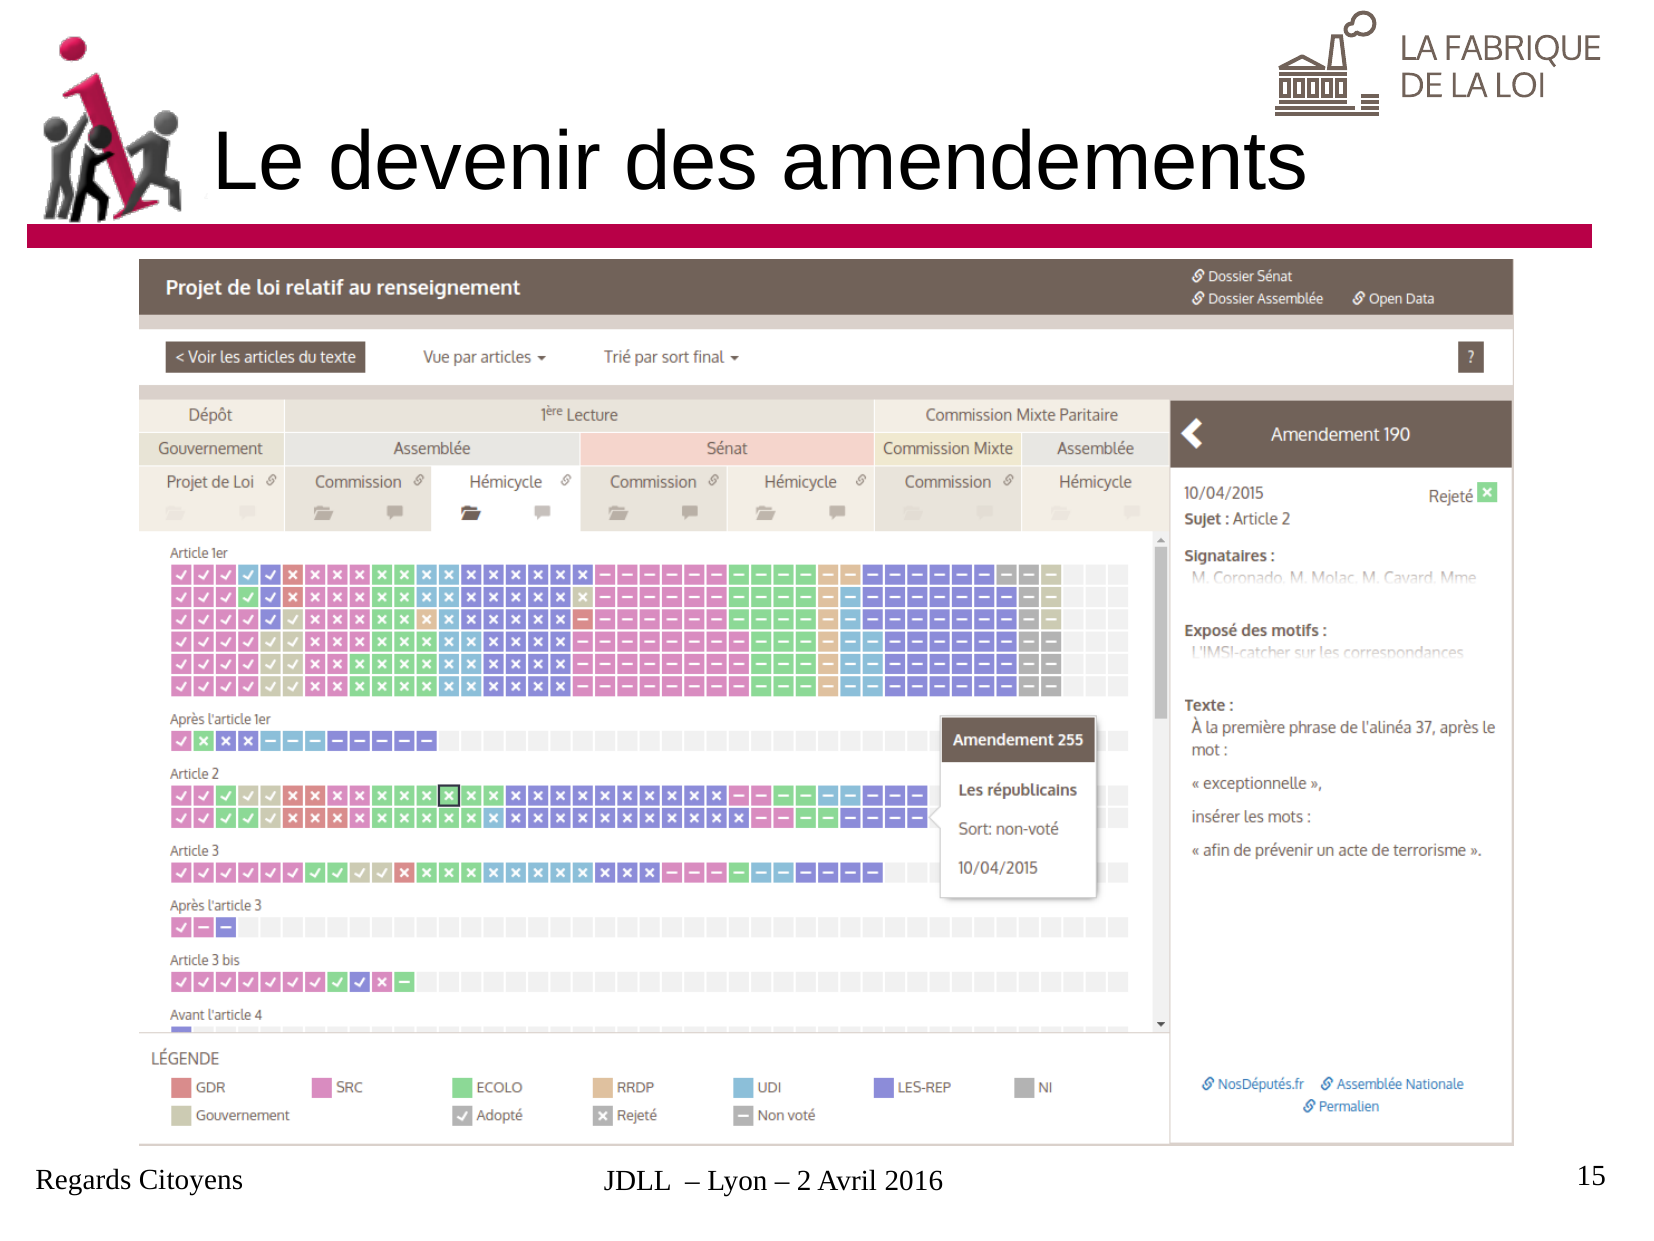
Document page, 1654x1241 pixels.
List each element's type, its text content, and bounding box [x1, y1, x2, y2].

picture [1264, 5, 1654, 127]
picture [139, 259, 1514, 1146]
title Le devenir des amendements [212, 64, 1625, 258]
picture [27, 31, 208, 224]
